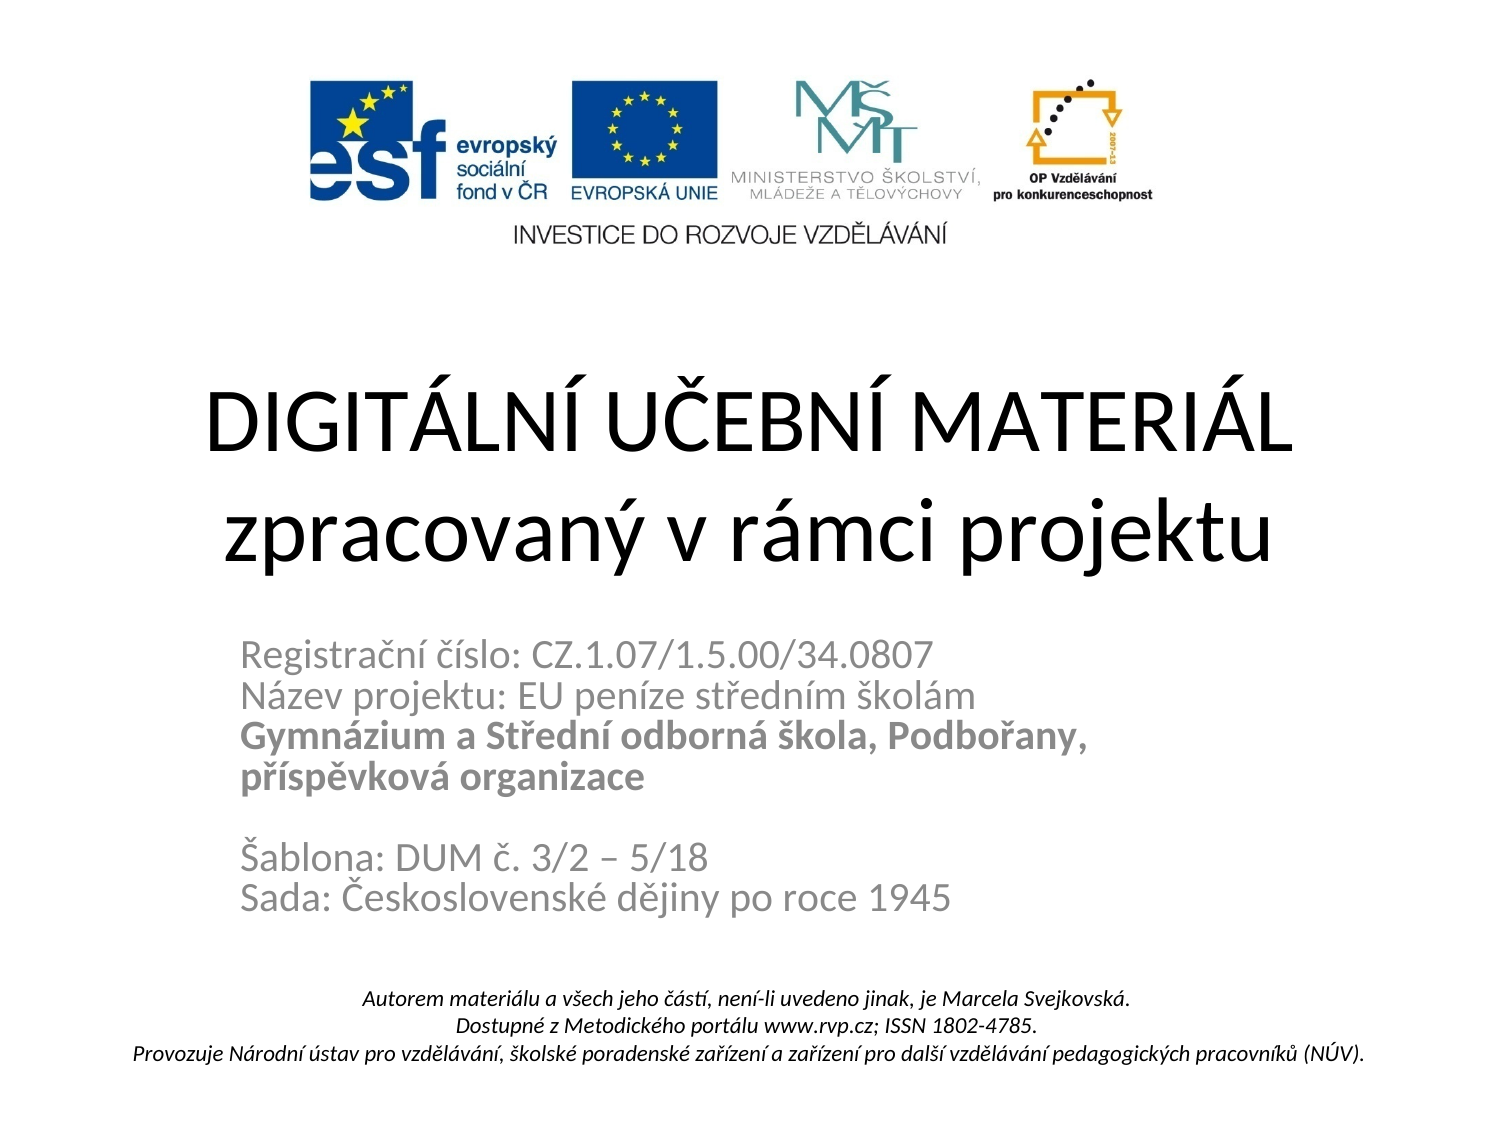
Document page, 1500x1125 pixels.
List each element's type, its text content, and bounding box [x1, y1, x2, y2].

picture [265, 42, 1210, 274]
text_box Registrační číslo: CZ.1.07/1.5.00/34.0807 Název projektu: EU peníze středním školám Gymnázium a Střední odborná škola, Podbořany, příspěvková organizace Šablona: DUM č. 3/2 – 5/18 Sada: Československé dějiny po roce 1945 [225, 637, 1276, 926]
title DIGITÁLNÍ UČEBNÍ MATERIÁL zpracovaný v rámci projektu [112, 349, 1388, 591]
text_box Autorem materiálu a všech jeho částí, není-li uvedeno jinak, je Marcela Svejkovská. Dostupné z Metodického portálu www.rvp.cz; ISSN 1802-4785. Provozuje Národní ústav pro vzdělávání, školské poradenské zařízení a zařízení pro další vzdělávání pedagogických pracovníků (NÚV). [0, 976, 1500, 1102]
